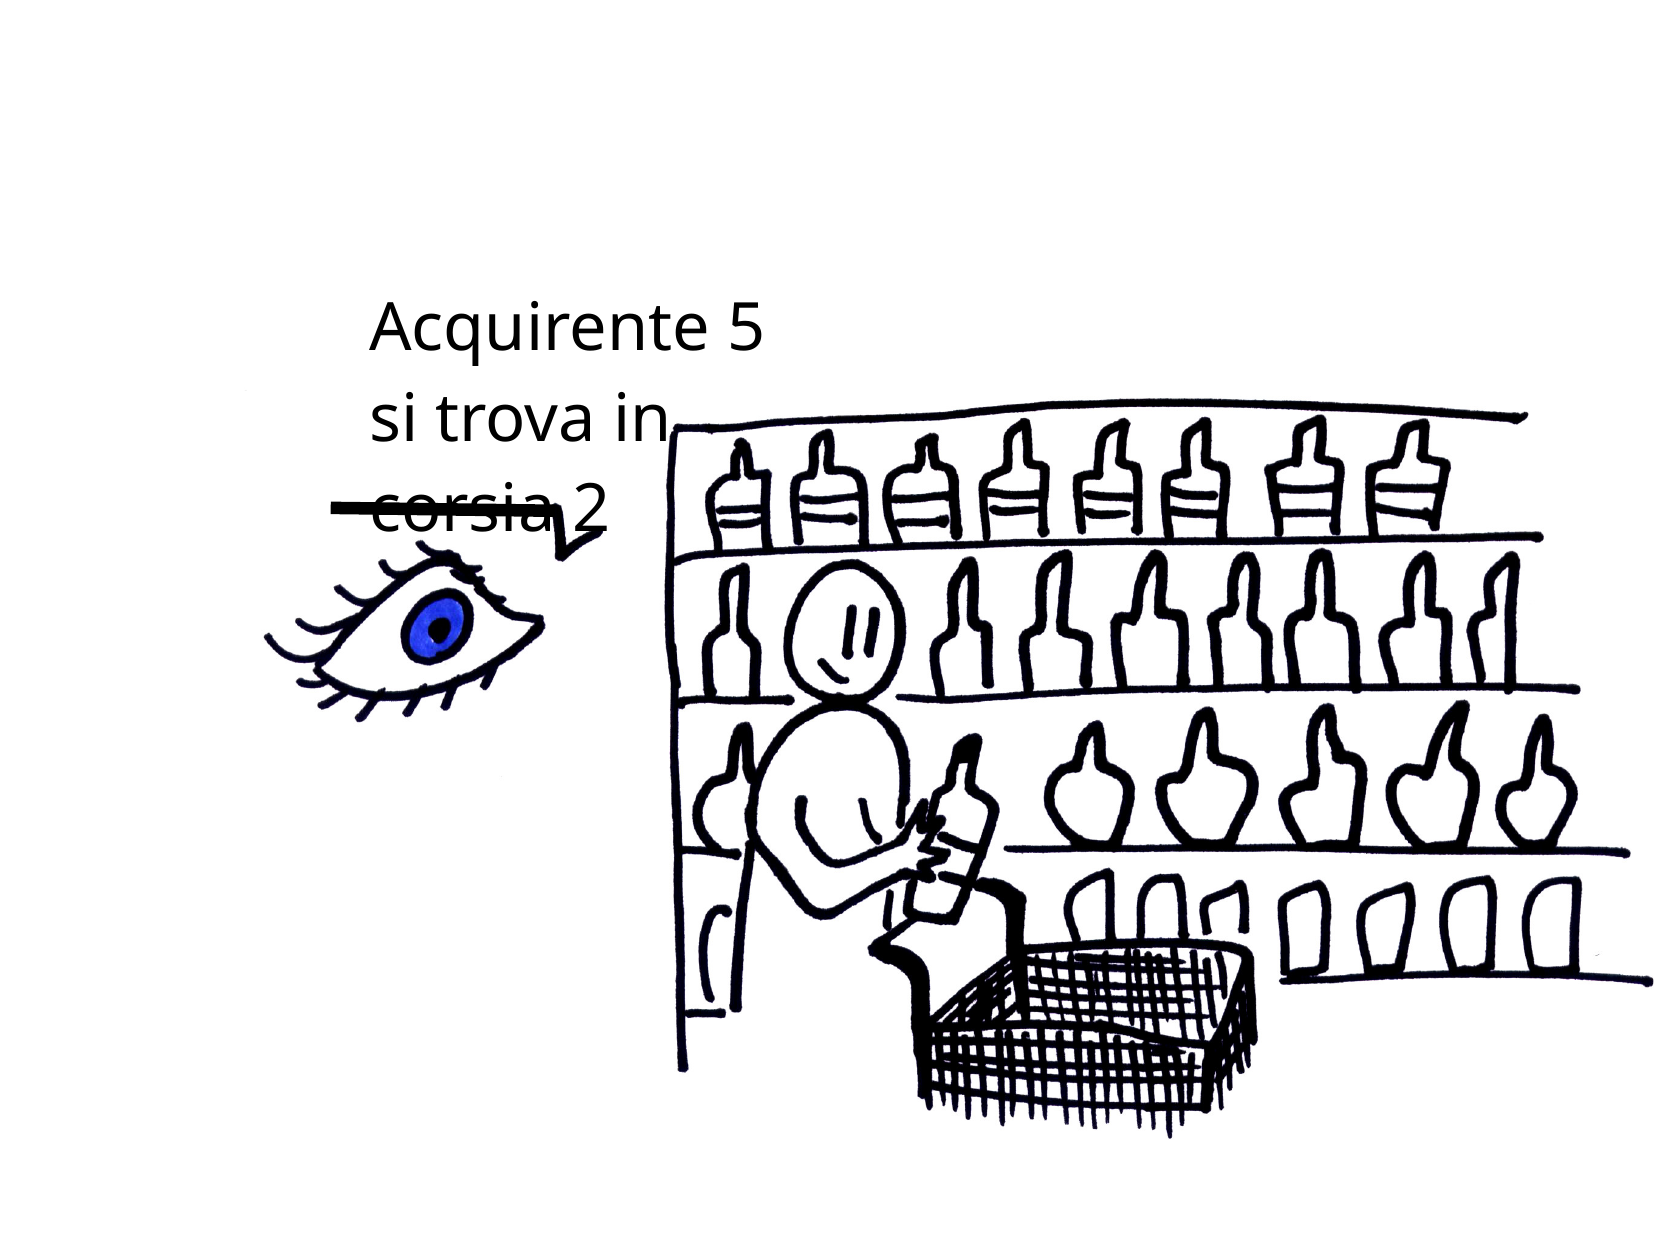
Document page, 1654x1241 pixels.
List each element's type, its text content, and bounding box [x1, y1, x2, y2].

text_box Acquirente 5 si trova in corsia 2 [354, 271, 827, 511]
picture [0, 0, 1654, 1241]
